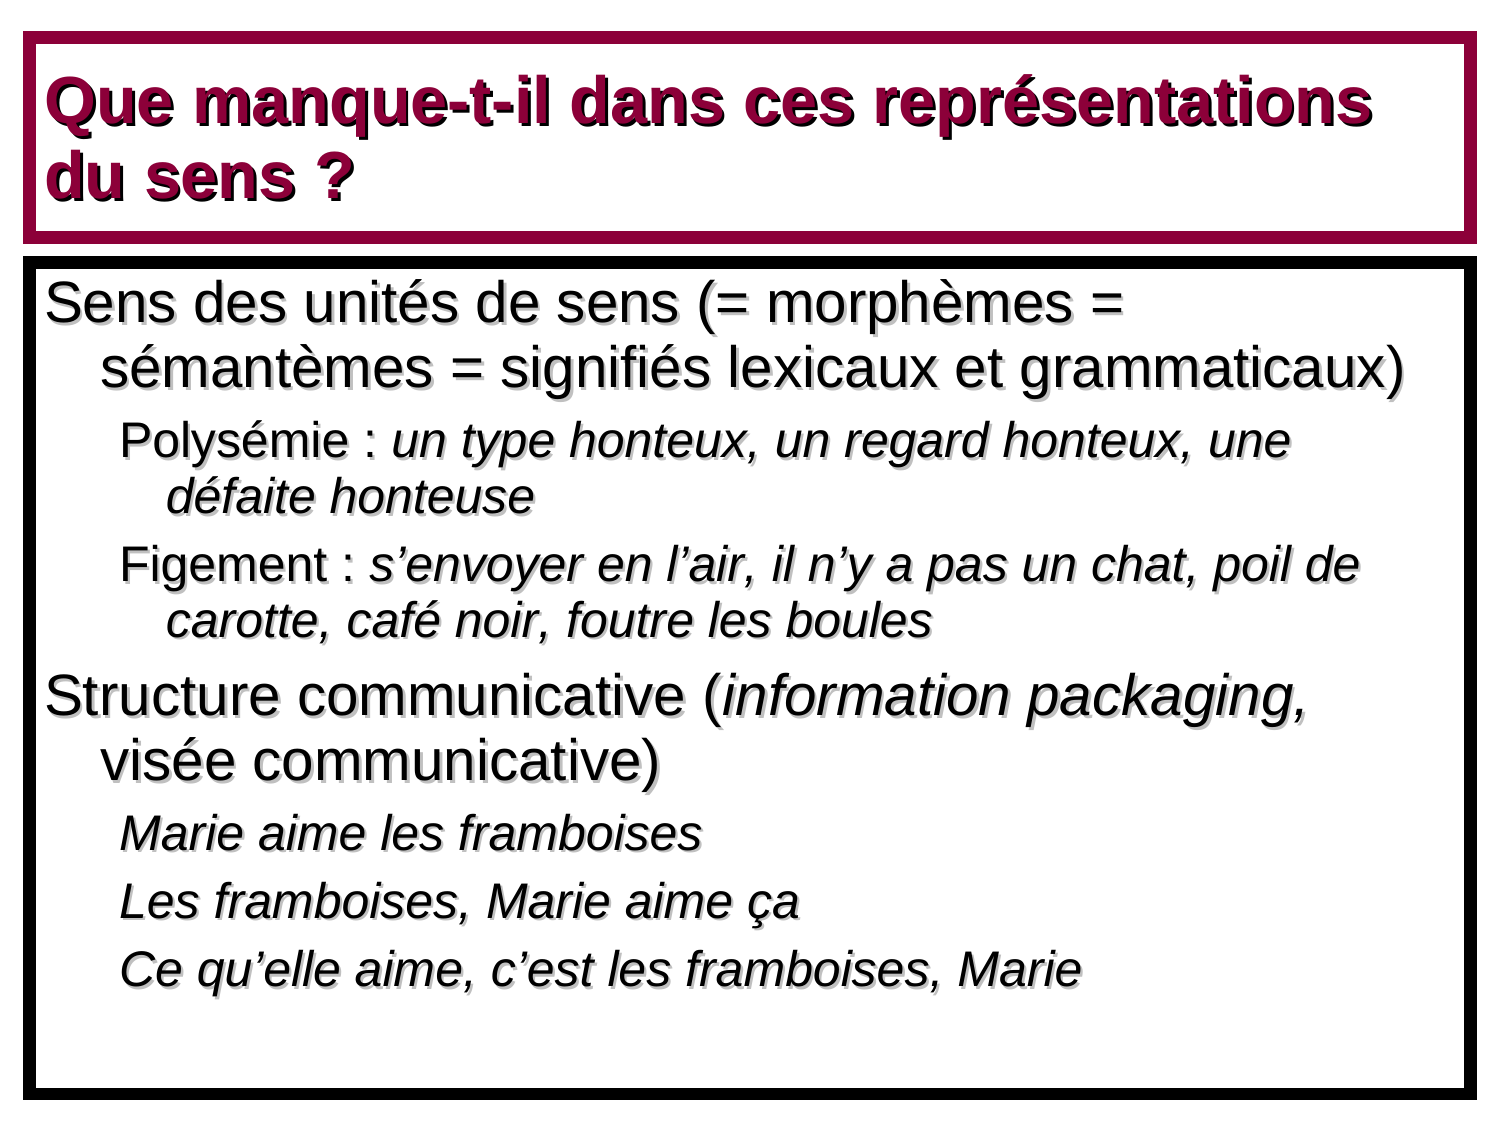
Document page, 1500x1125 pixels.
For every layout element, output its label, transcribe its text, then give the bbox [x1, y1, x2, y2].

title Que manque-t-il dans ces représentations du sens ? [29, 37, 1471, 238]
list Sens des unités de sens (= morphèmes = sémantèmes = signifiés lexicaux et grammaticaux) Polysémie : un type honteux, un regard honteux, une défaite honteuse Figement : s’envoyer en l’air, il n’y a pas un chat, poil de carotte, café noir, foutre les boules Structure communicative (information packaging, visée communicative) Marie aime les framboises Les framboises, Marie aime ça Ce qu’elle aime, c’est les framboises, Marie [29, 262, 1471, 1095]
